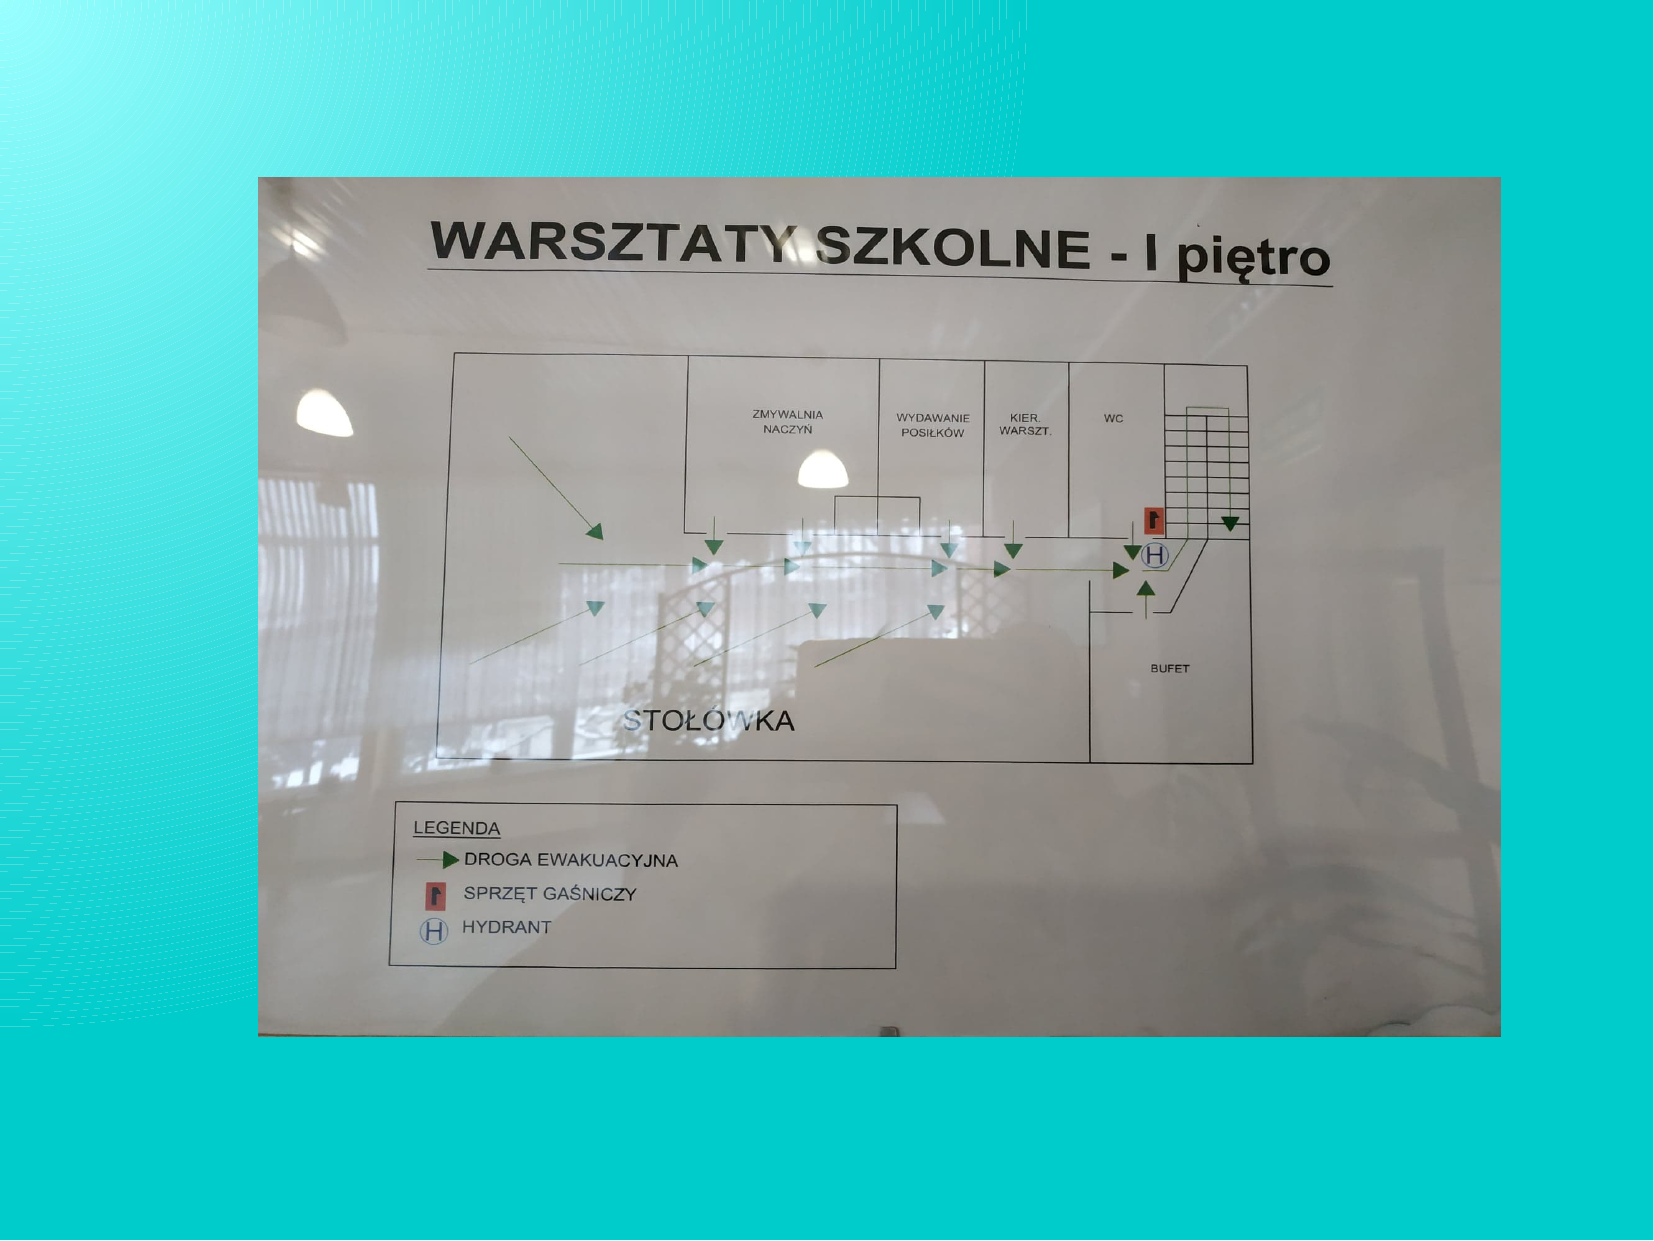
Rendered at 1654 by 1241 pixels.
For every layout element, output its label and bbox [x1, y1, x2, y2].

picture [258, 177, 1501, 1037]
